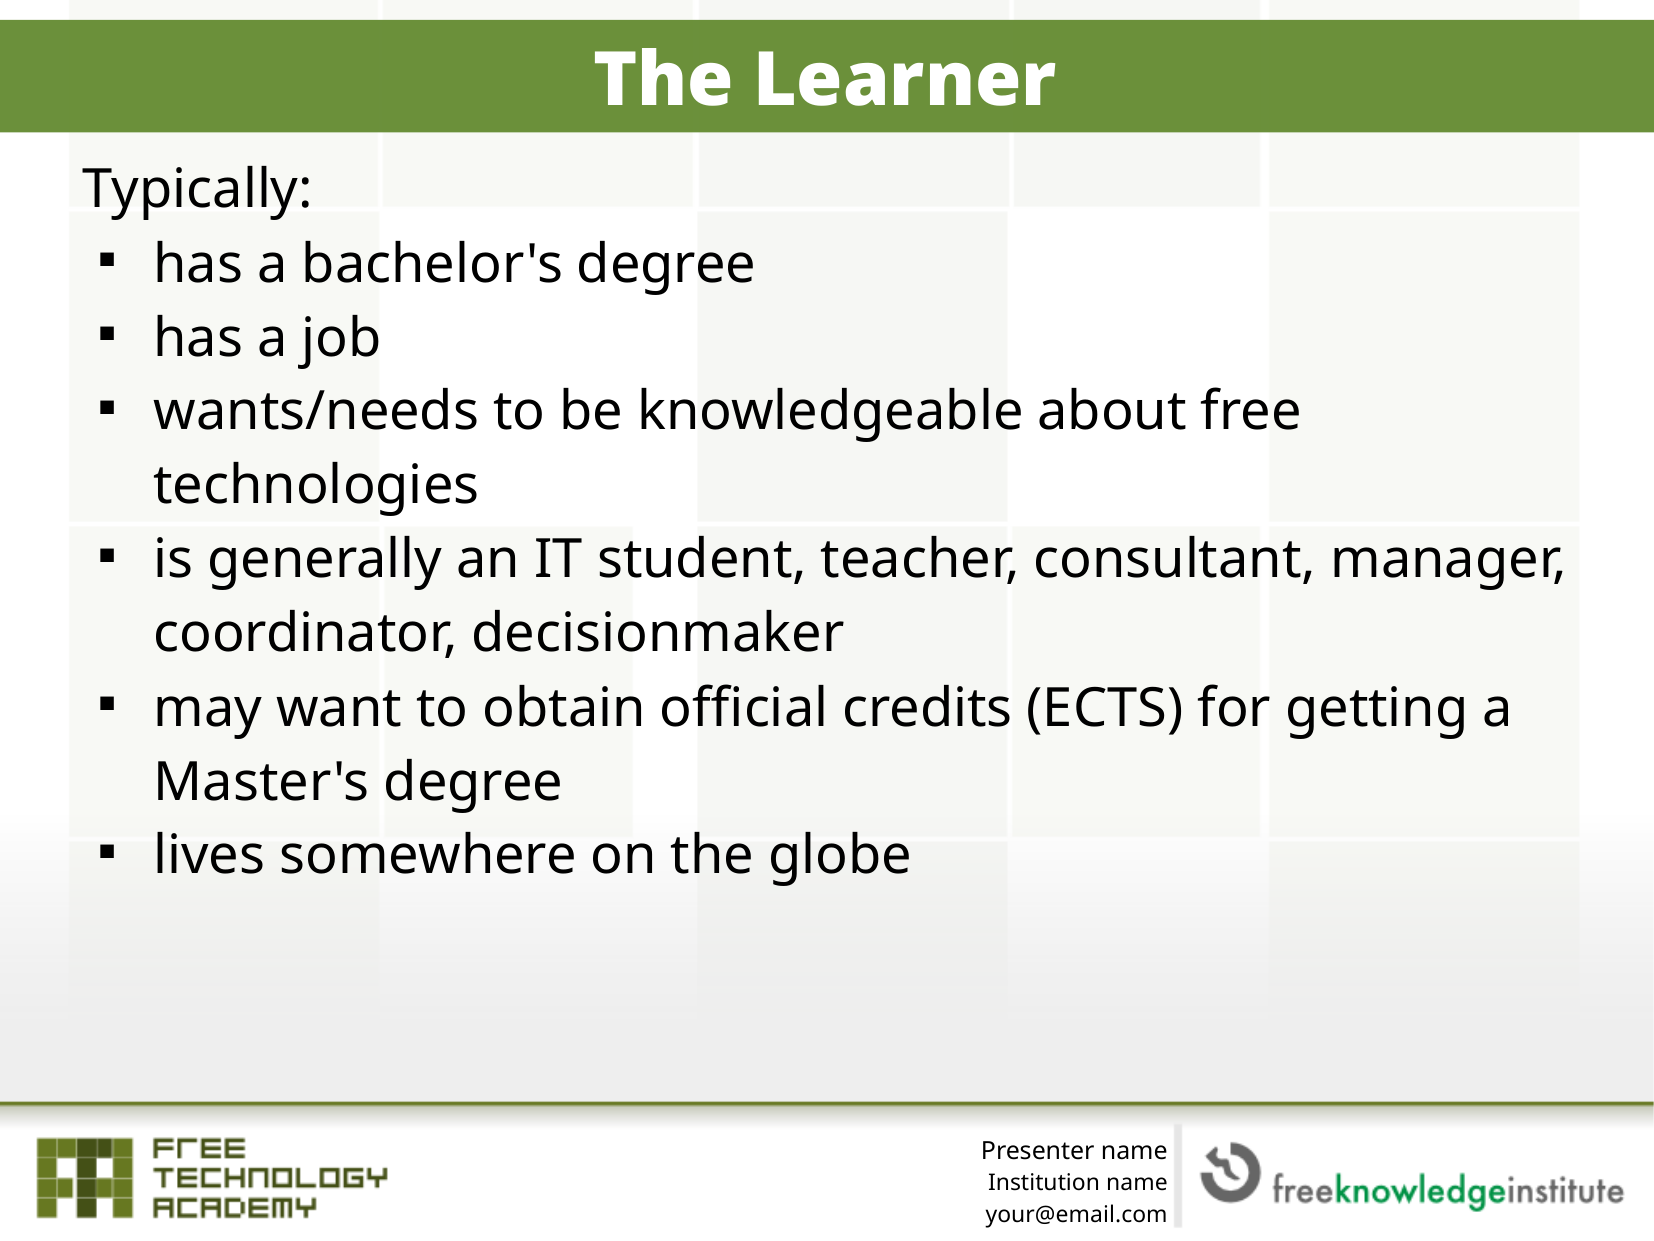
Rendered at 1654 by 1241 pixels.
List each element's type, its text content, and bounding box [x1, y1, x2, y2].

picture [0, 133, 1654, 1241]
title The Learner [37, 32, 1613, 120]
list Typically: has a bachelor's degree has a job wants/needs to be knowledgeable about free technologies is generally an IT student, teacher, consultant, manager, coordinator, decisionmaker may want to obtain official credits (ECTS) for getting a Master's degree lives somewhere on the globe [82, 150, 1571, 954]
picture [0, 0, 1654, 19]
